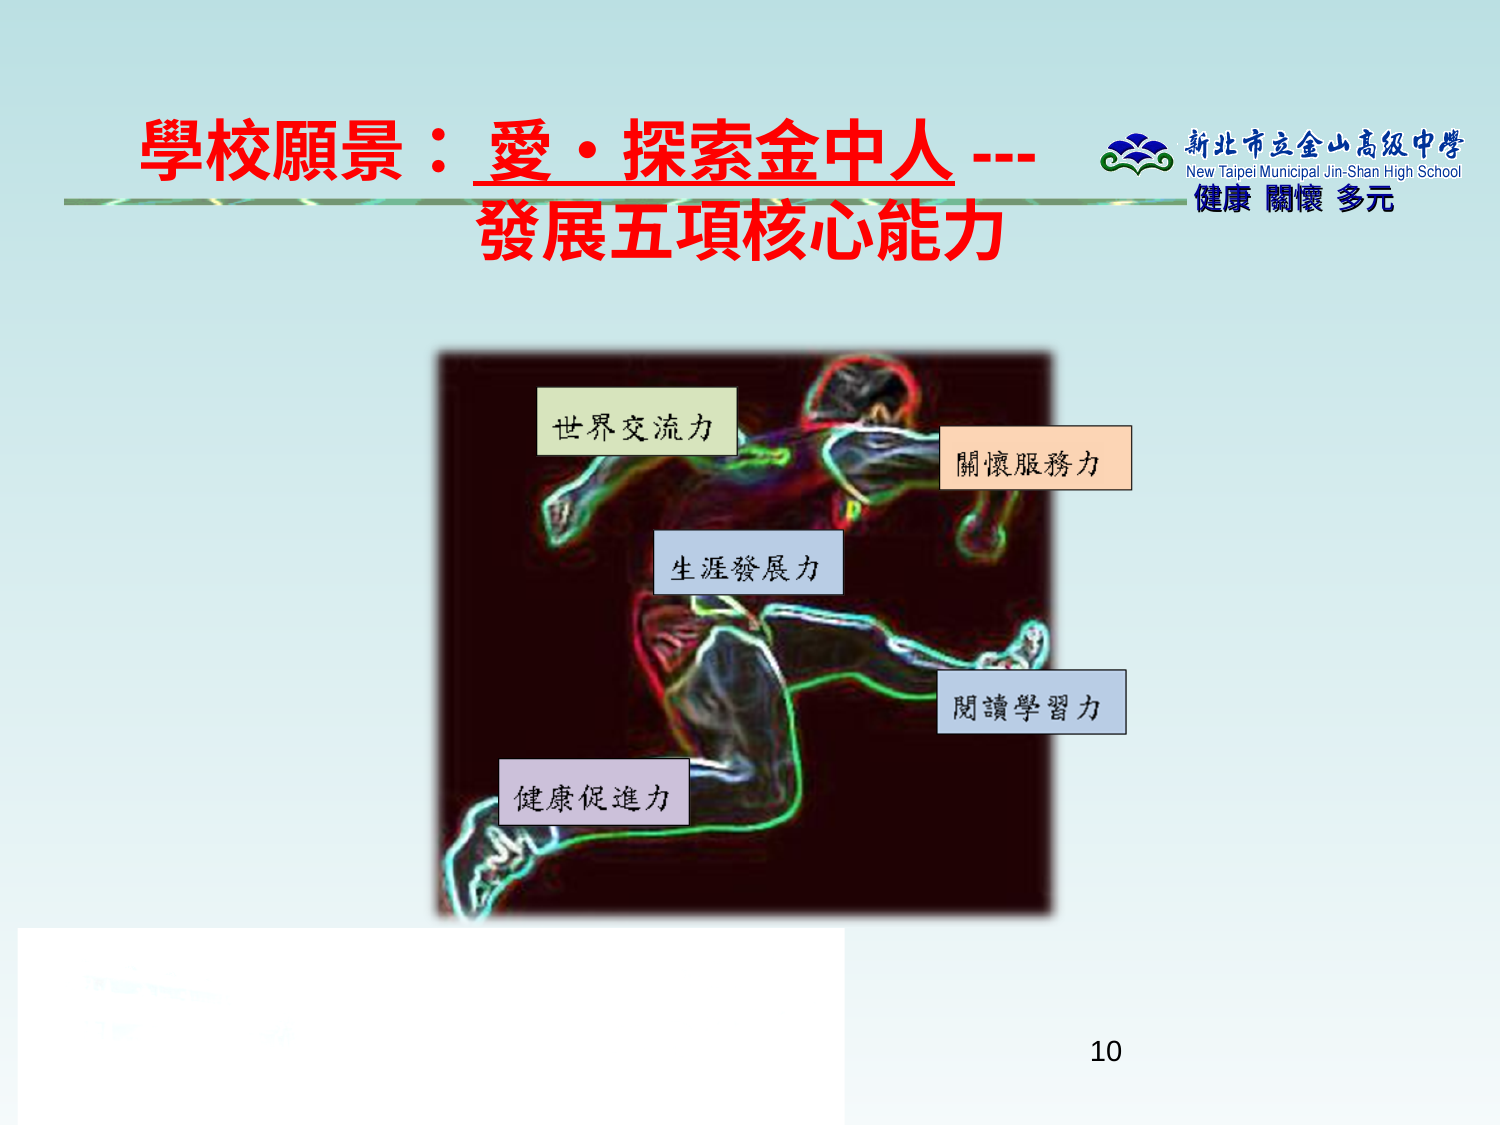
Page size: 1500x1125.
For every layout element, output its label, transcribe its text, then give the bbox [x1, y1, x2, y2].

text_box 學校願景： 愛‧探索金中人--- 發展五項核心能力 [124, 102, 1102, 277]
text_box [1074, 1024, 1426, 1103]
picture [422, 338, 1135, 929]
